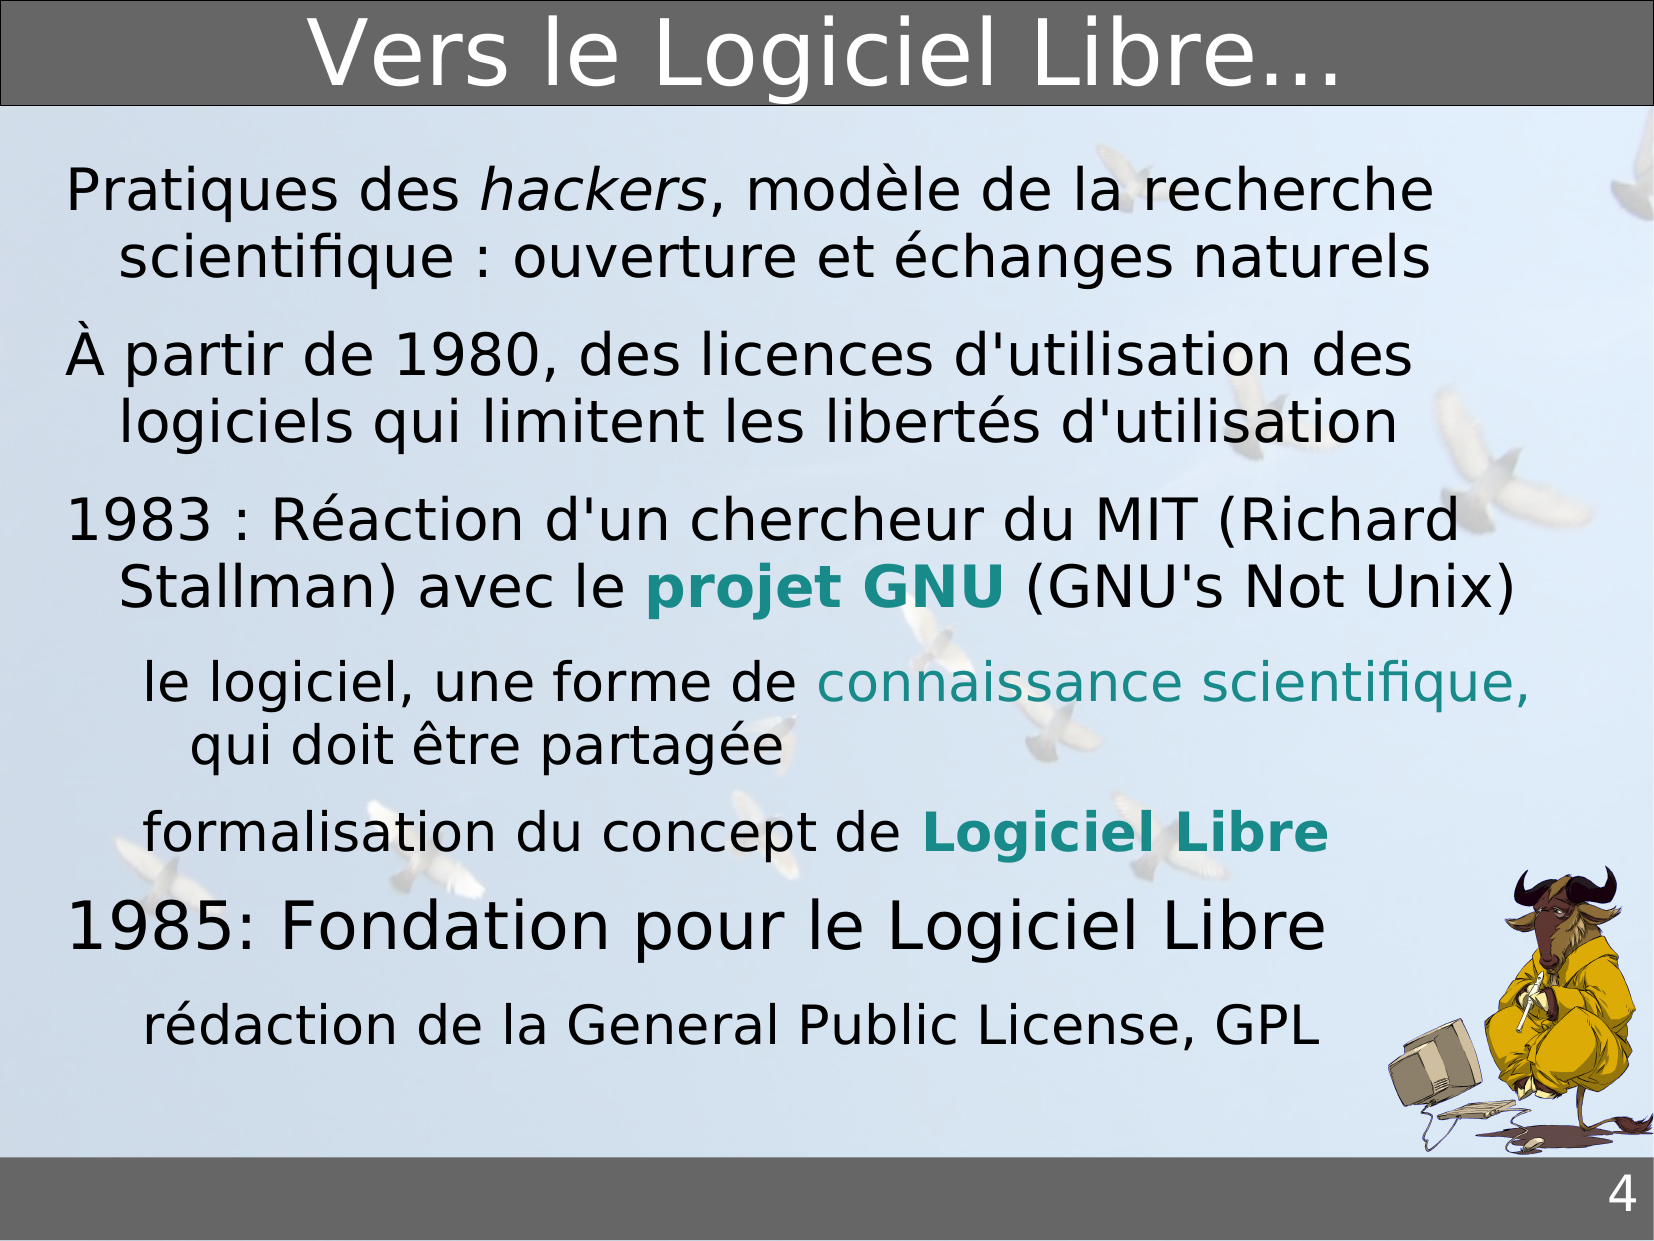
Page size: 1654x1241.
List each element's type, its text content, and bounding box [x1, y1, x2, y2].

title Vers le Logiciel Libre... [0, 0, 1654, 107]
list Pratiques des hackers, modèle de la recherche scientifique : ouverture et échanges naturels À partir de 1980, des licences d'utilisation des logiciels qui limitent les libertés d'utilisation 1983 : Réaction d'un chercheur du MIT (Richard Stallman) avec le projet GNU (GNU's Not Unix) le logiciel, une forme de connaissance scientifique, qui doit être partagée formalisation du concept de Logiciel Libre 1985: Fondation pour le Logiciel Libre rédaction de la General Public License, GPL [48, 156, 1602, 1085]
picture [1358, 858, 1654, 1163]
